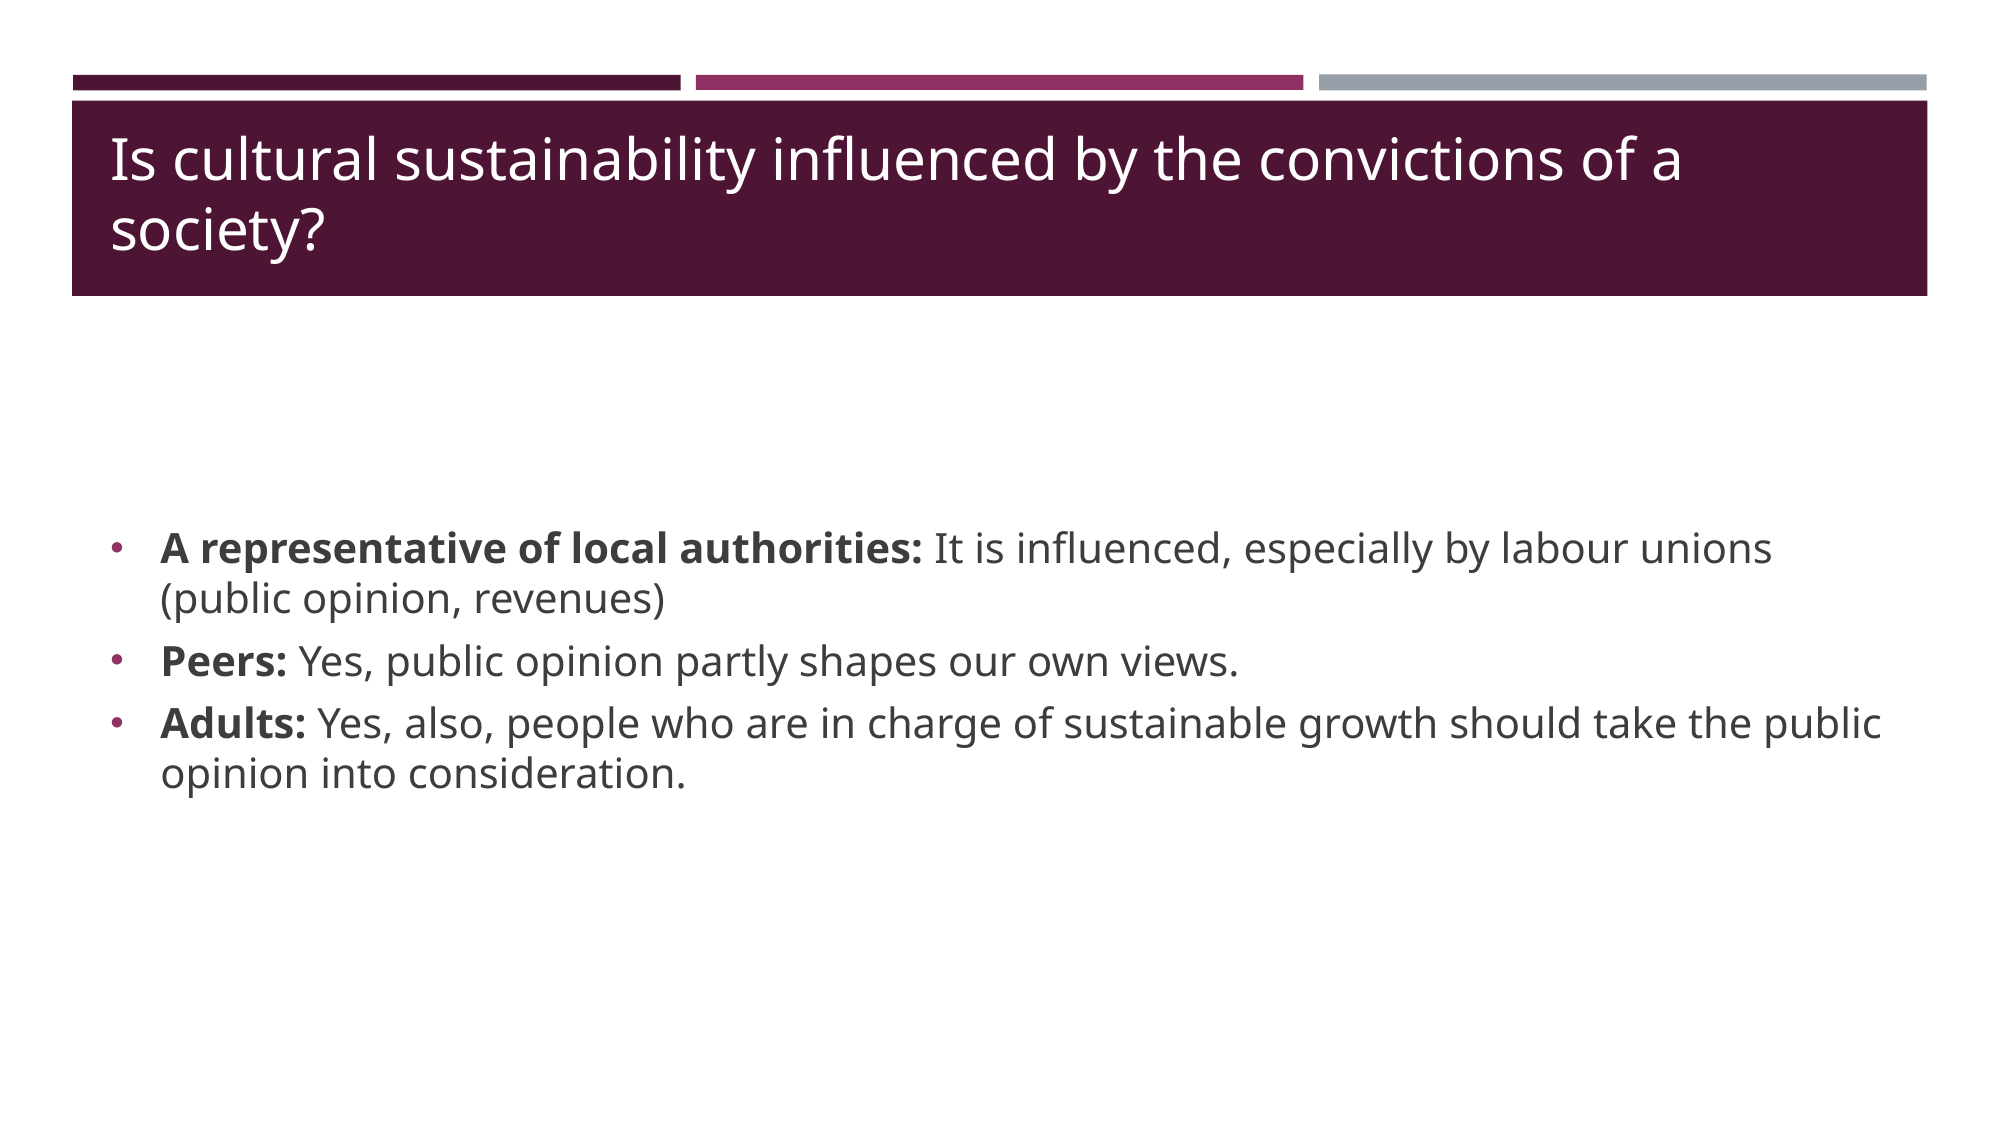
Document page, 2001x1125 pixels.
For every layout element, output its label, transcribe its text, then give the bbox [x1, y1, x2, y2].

title Is cultural sustainability influenced by the convictions of a society? [95, 115, 1905, 282]
list A representative of local authorities: It is influenced, especially by labour unions (public opinion, revenues) Peers: Yes, public opinion partly shapes our own views. Adults: Yes, also, people who are in charge of sustainable growth should take the public opinion into consideration. [95, 357, 1905, 962]
